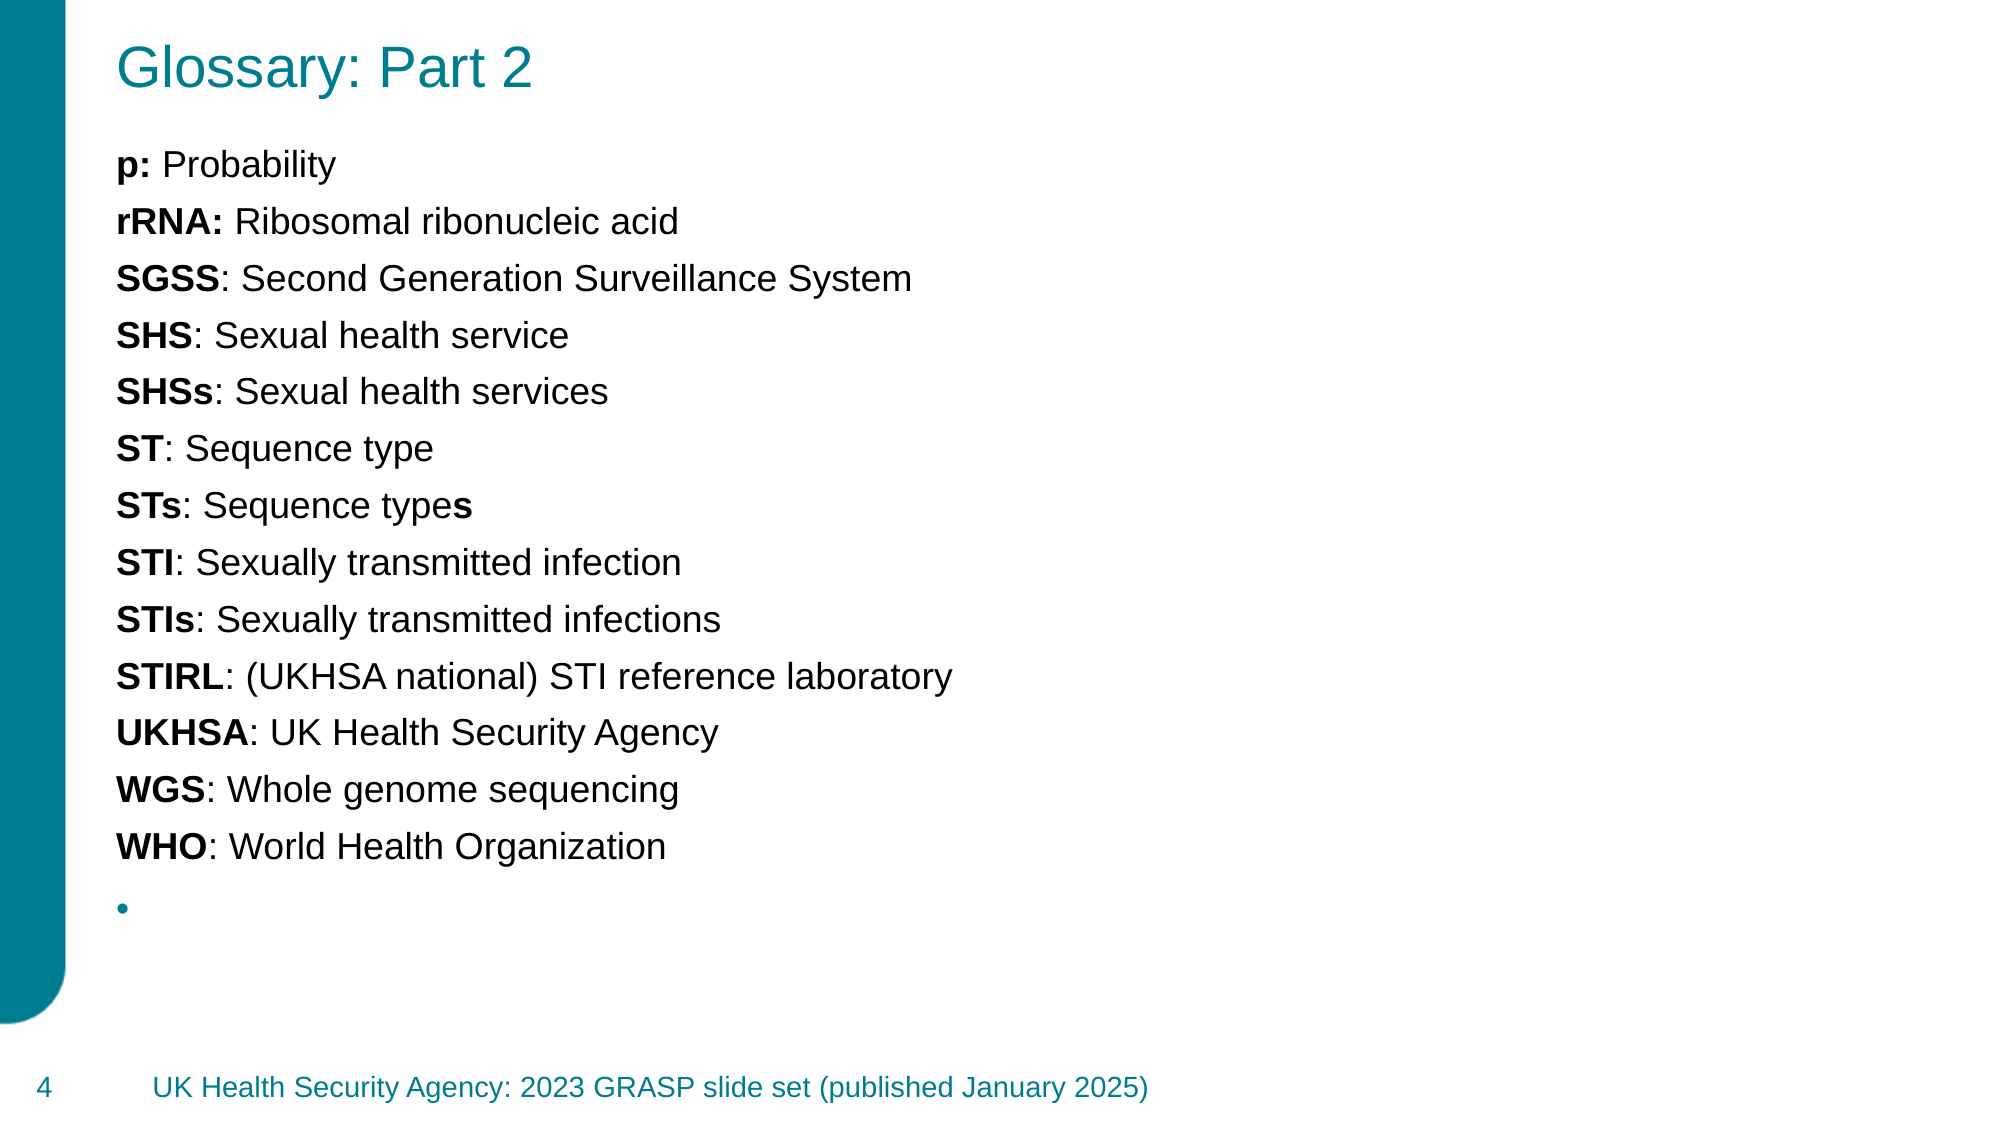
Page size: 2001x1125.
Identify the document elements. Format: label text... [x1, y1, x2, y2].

text_box [21, 1056, 120, 1117]
list p: Probability rRNA: Ribosomal ribonucleic acid SGSS: Second Generation Surveillance System SHS: Sexual health service SHSs: Sexual health services ST: Sequence type STs: Sequence types STI: Sexually transmitted infection STIs: Sexually transmitted infections STIRL: (UKHSA national) STI reference laboratory UKHSA: UK Health Security Agency WGS: Whole genome sequencing WHO: World Health Organization [101, 141, 1926, 882]
text_box UK Health Security Agency: 2023 GRASP slide set (published January 2025) [137, 1056, 1780, 1116]
title Glossary: Part 2 [101, 29, 1926, 110]
